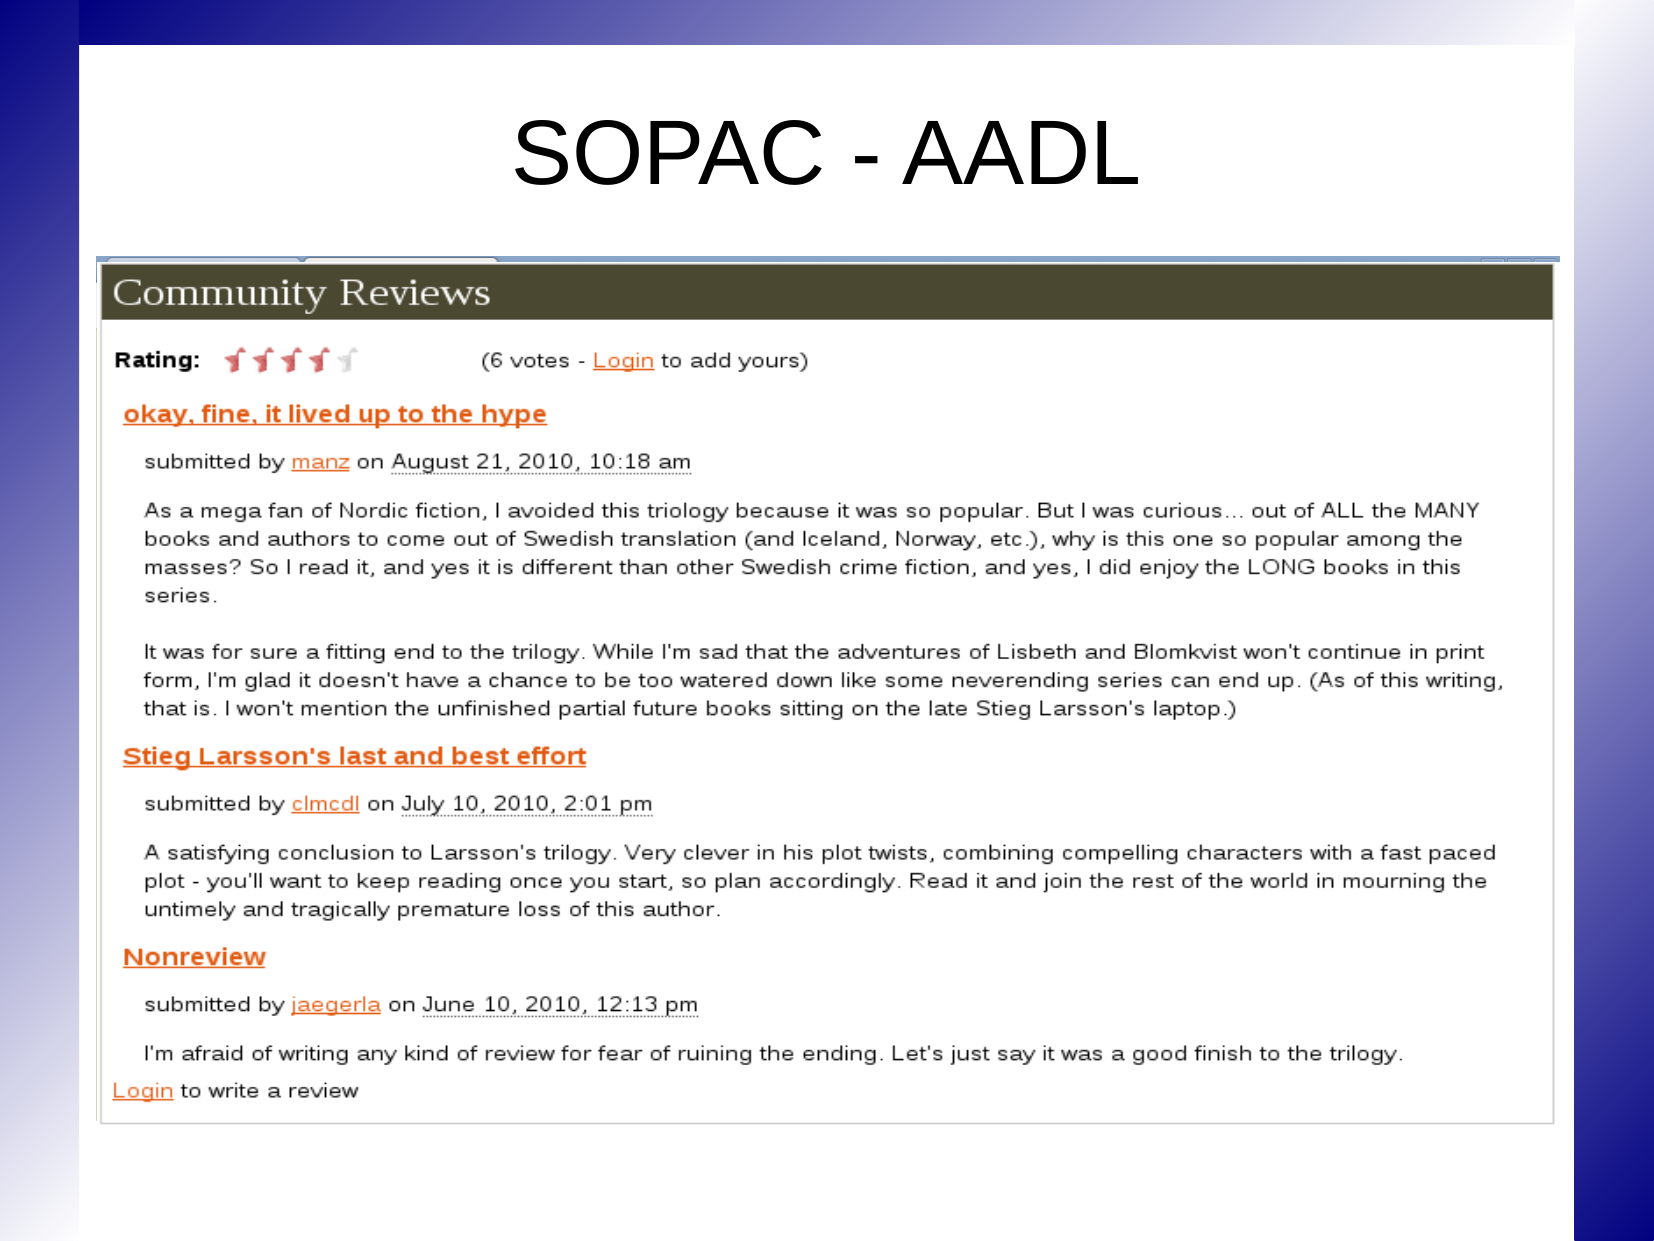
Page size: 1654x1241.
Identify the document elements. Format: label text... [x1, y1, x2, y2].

title SOPAC - AADL [82, 49, 1571, 257]
picture [96, 257, 1560, 1126]
